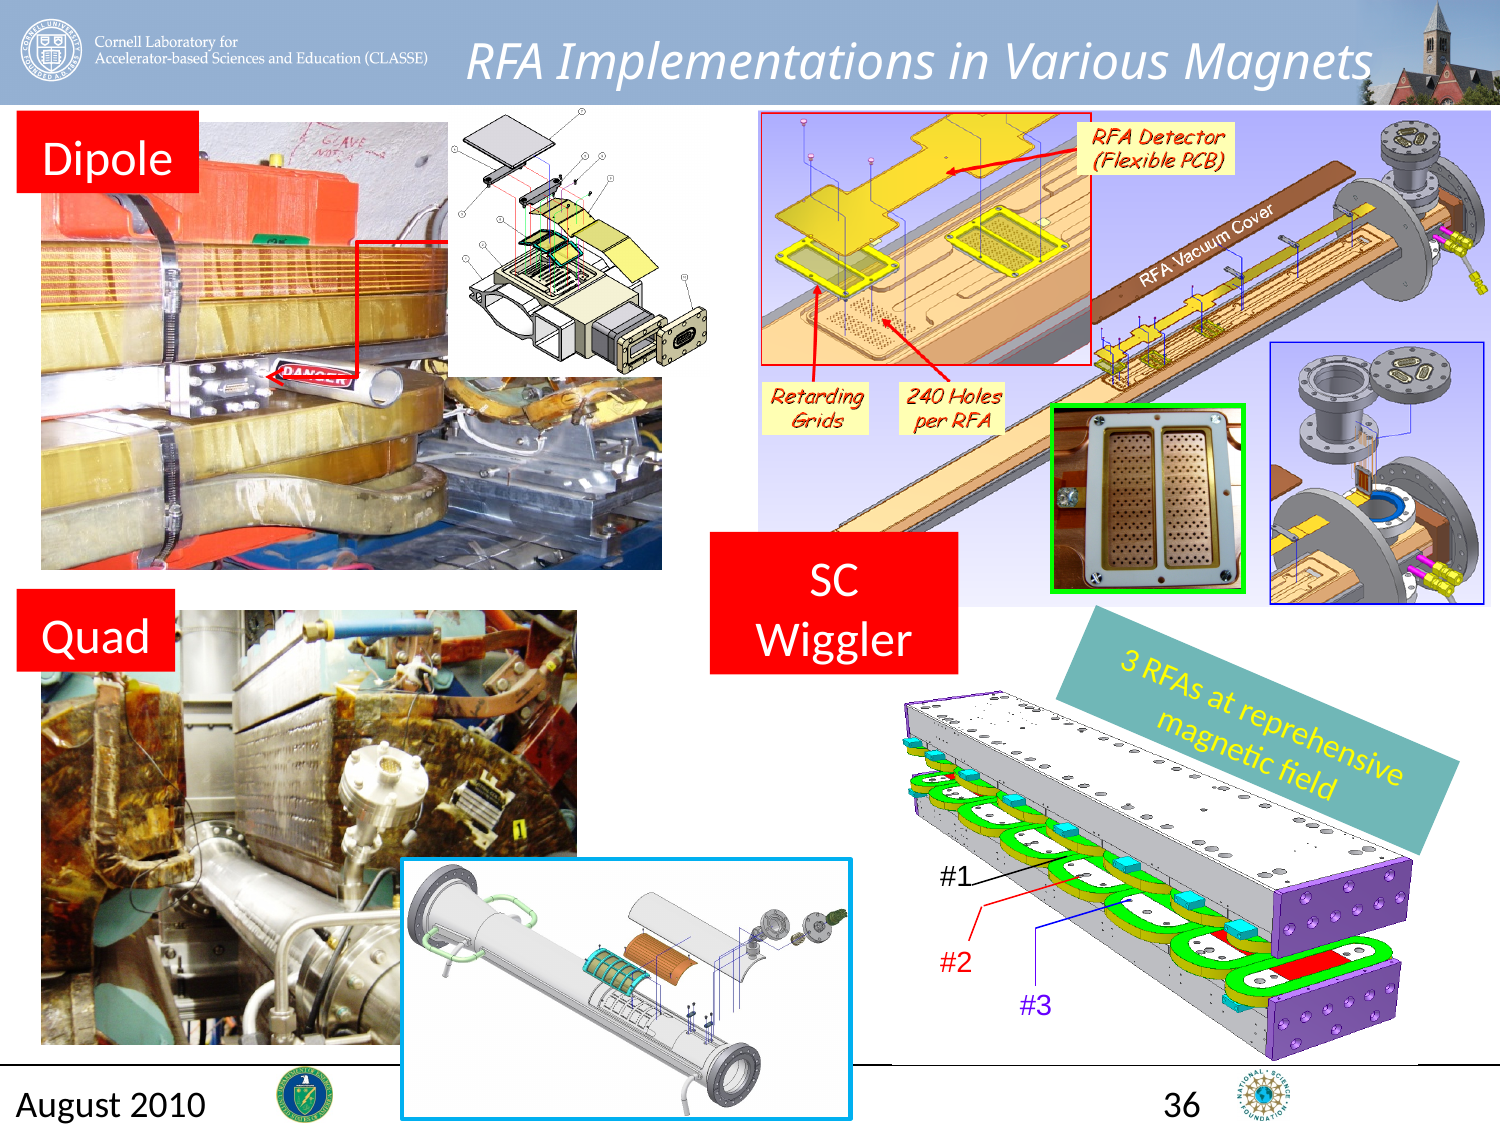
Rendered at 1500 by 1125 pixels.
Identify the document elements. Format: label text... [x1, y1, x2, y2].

text_box #3 [971, 971, 1068, 1029]
picture [405, 862, 847, 1116]
slide_number August 2010 [0, 1065, 351, 1125]
picture [41, 106, 710, 570]
picture [892, 683, 1418, 1065]
picture [753, 106, 1493, 611]
text_box 3 RFAs at reprehensive magnetic field [1055, 605, 1460, 856]
text_box RFA Implementations in Various Magnets [403, 14, 1437, 90]
picture [0, 0, 1500, 105]
text_box #1 [892, 841, 988, 900]
text_box Dipole [16, 110, 199, 194]
text_box #2 [892, 928, 988, 986]
text_box Quad [16, 588, 176, 672]
text_box SC Wiggler [709, 531, 959, 675]
picture [1280, 683, 1418, 743]
picture [41, 610, 577, 1045]
slide_number <number> [1147, 1065, 1498, 1125]
